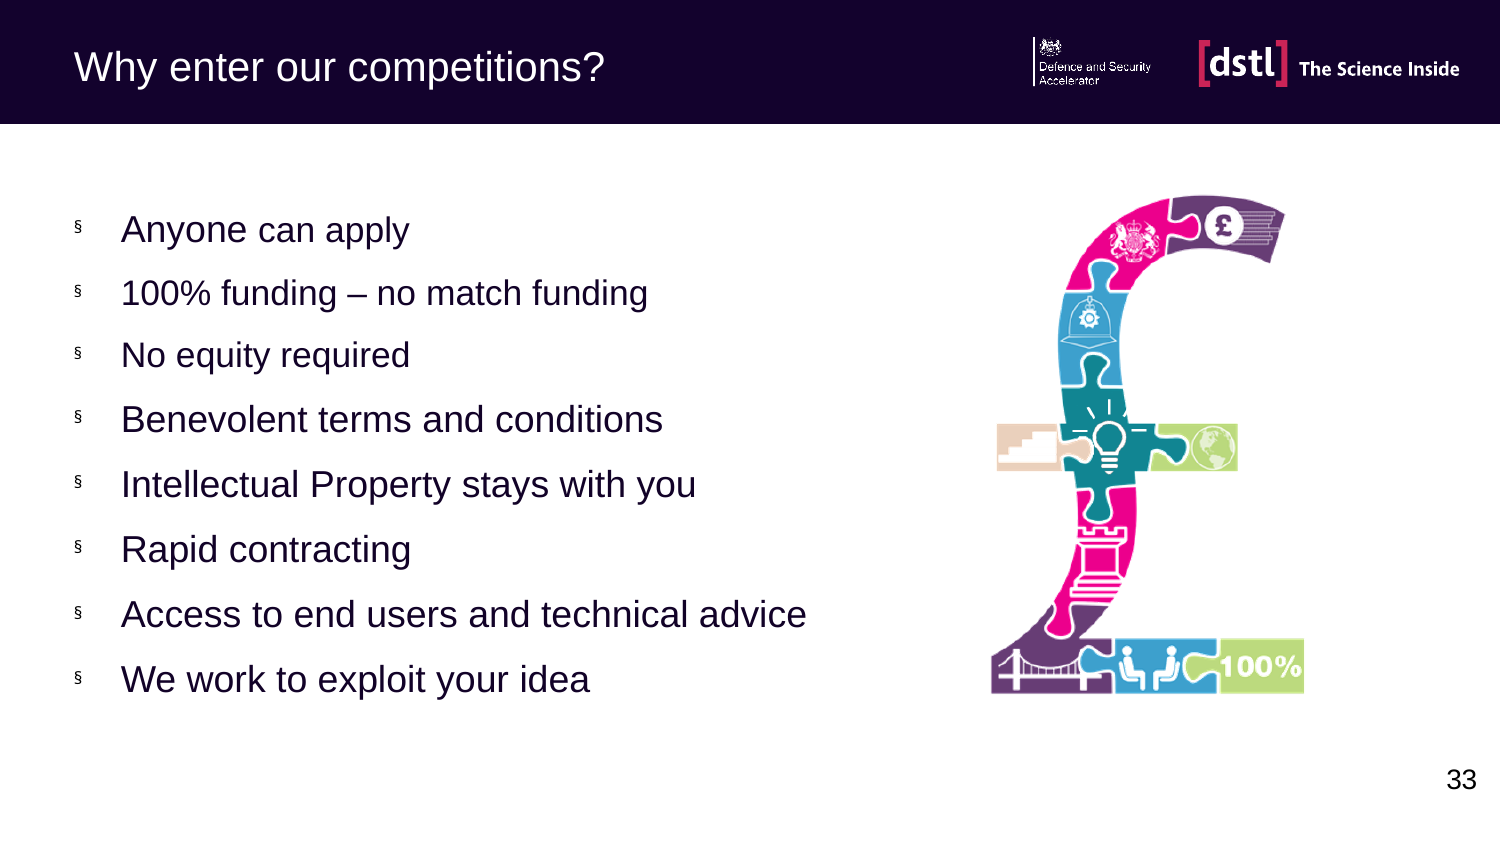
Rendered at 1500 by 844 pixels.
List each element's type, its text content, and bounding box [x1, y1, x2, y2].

picture [927, 150, 1351, 729]
picture [1033, 37, 1151, 87]
text_box Anyone can apply 100% funding – no match funding No equity required Benevolent terms and conditions Intellectual Property stays with you Rapid contracting Access to end users and technical advice We work to exploit your idea [58, 197, 1193, 810]
text_box Why enter our competitions? [58, 32, 851, 98]
